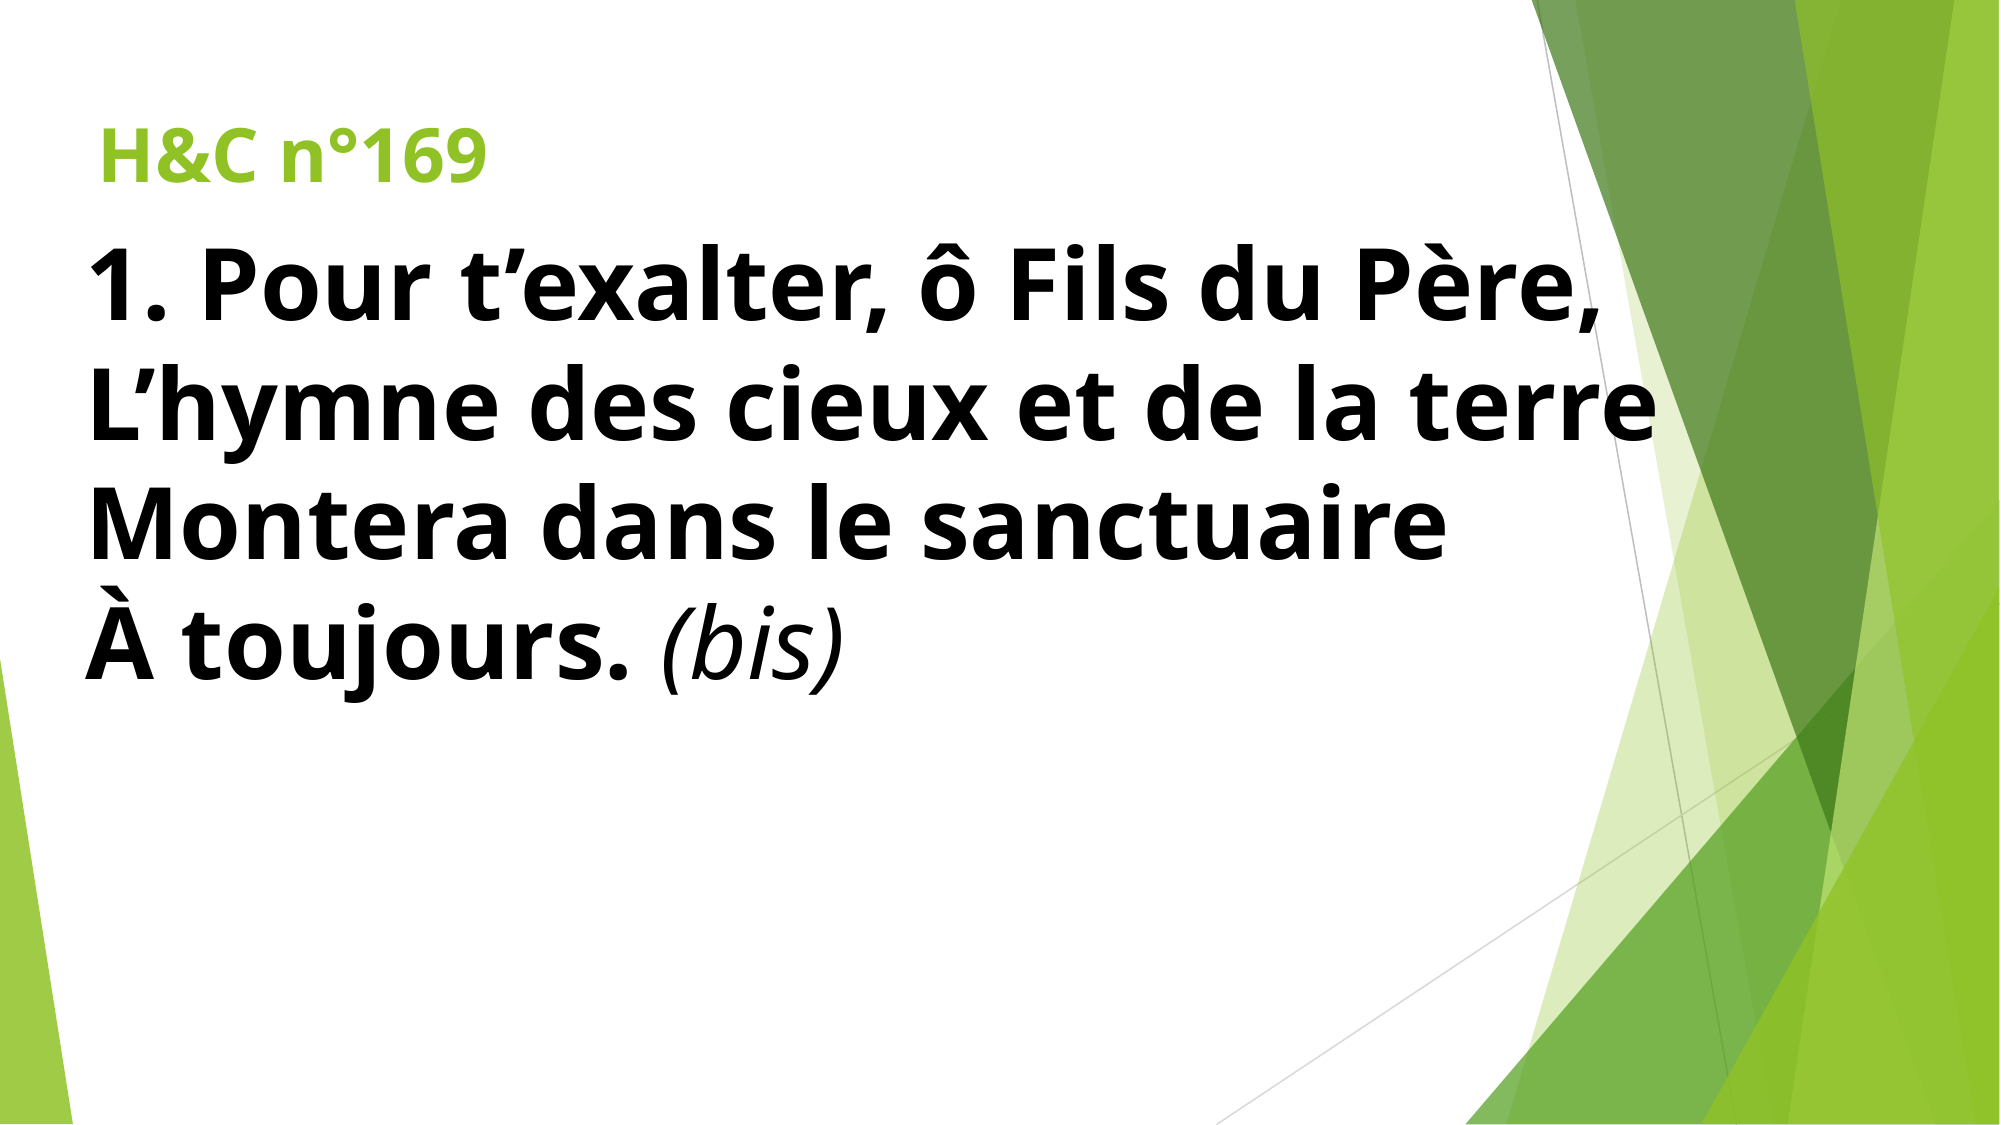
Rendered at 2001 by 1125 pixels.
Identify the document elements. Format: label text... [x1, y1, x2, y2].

text_box 1. Pour t’exalter, ô Fils du Père, L’hymne des cieux et de la terre Montera dans le sanctuaire À toujours. (bis) [70, 212, 1961, 1074]
text_box H&C n°169 [82, 99, 1522, 212]
